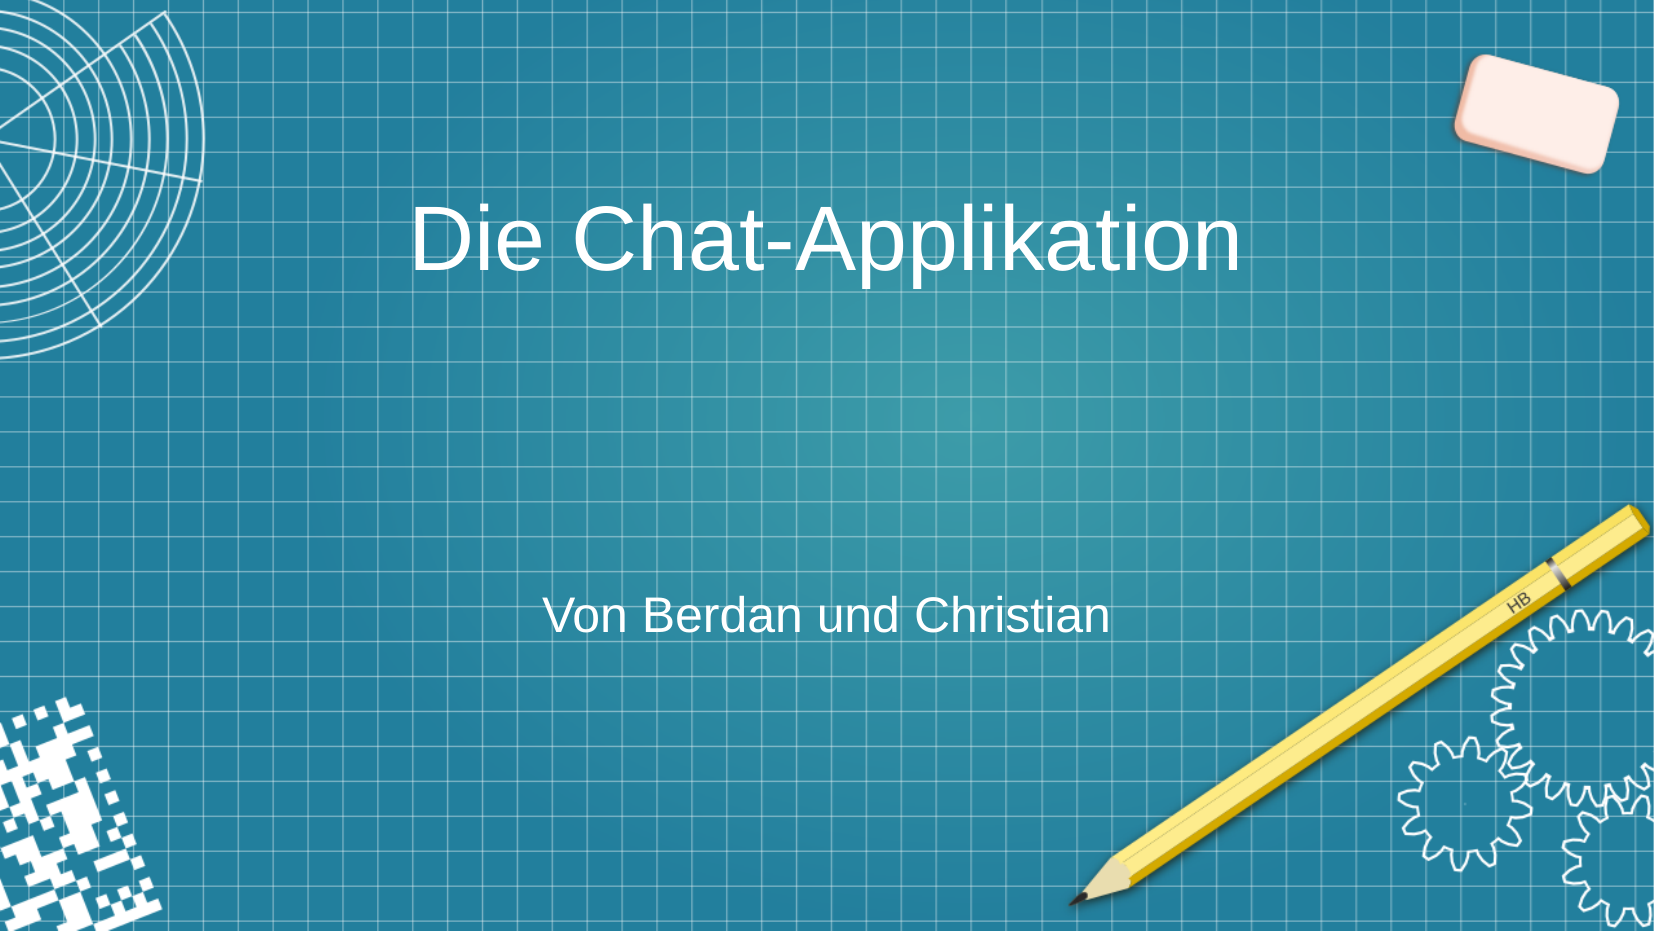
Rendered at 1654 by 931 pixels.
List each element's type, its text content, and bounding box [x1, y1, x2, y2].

picture [0, 0, 1654, 931]
title Die Chat-Applikation [82, 132, 1571, 346]
subtitle Von Berdan und Christian [82, 389, 1571, 842]
